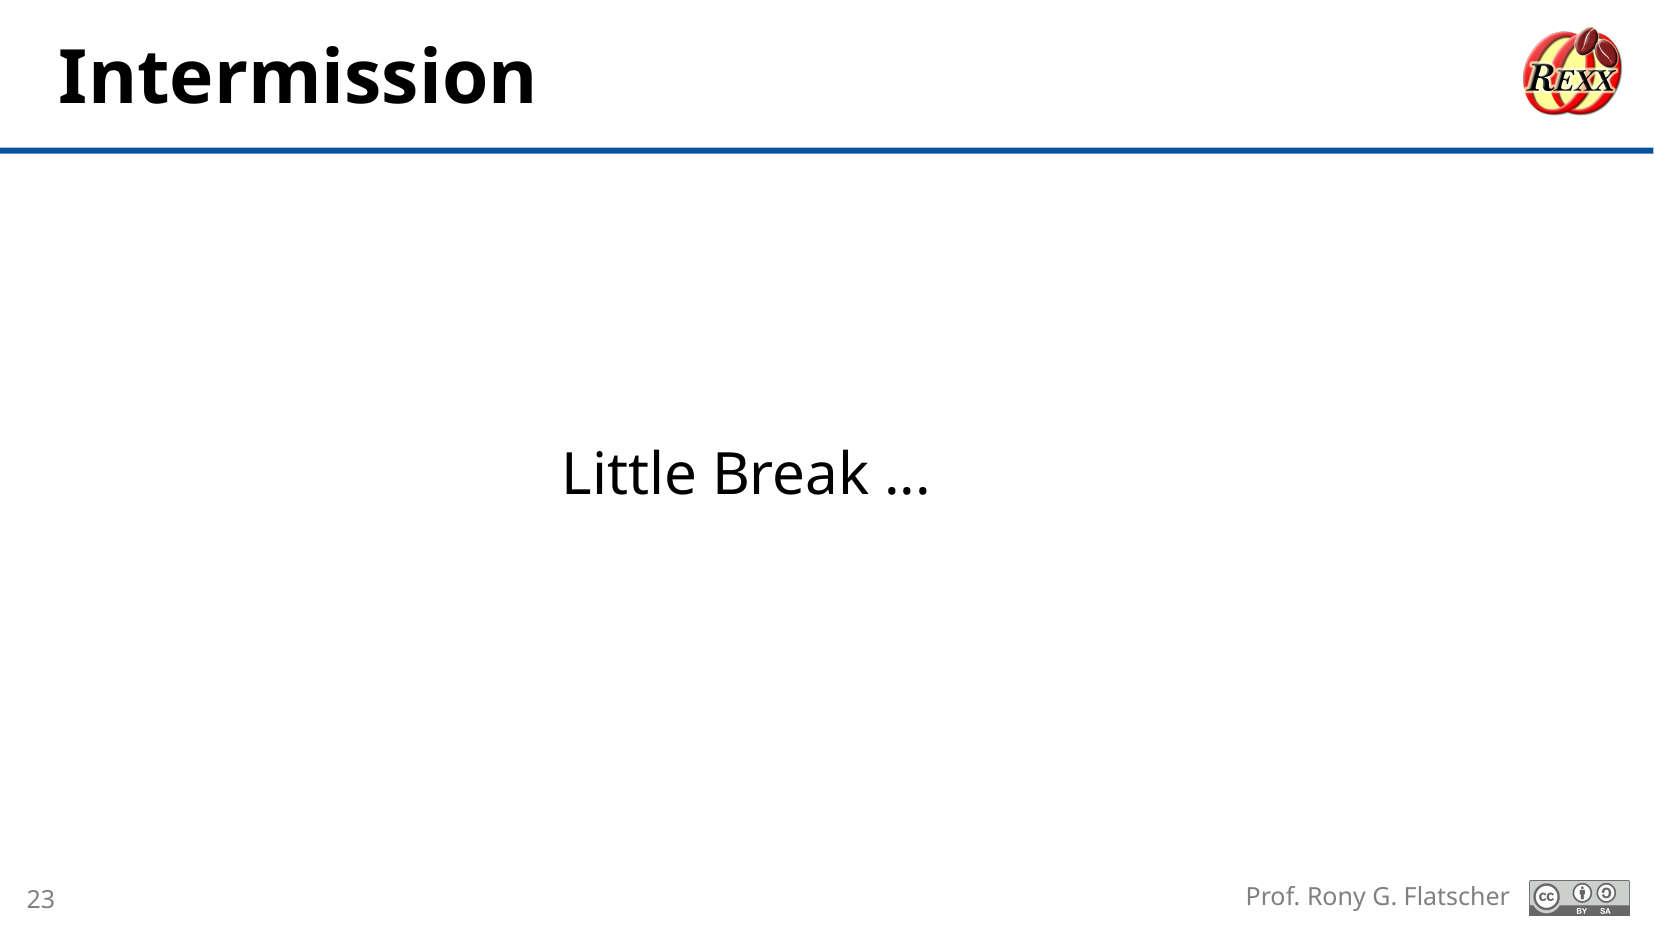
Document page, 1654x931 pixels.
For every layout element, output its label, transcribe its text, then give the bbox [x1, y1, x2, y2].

title Intermission [0, 0, 1625, 148]
text_box Little Break ... [546, 425, 1063, 522]
